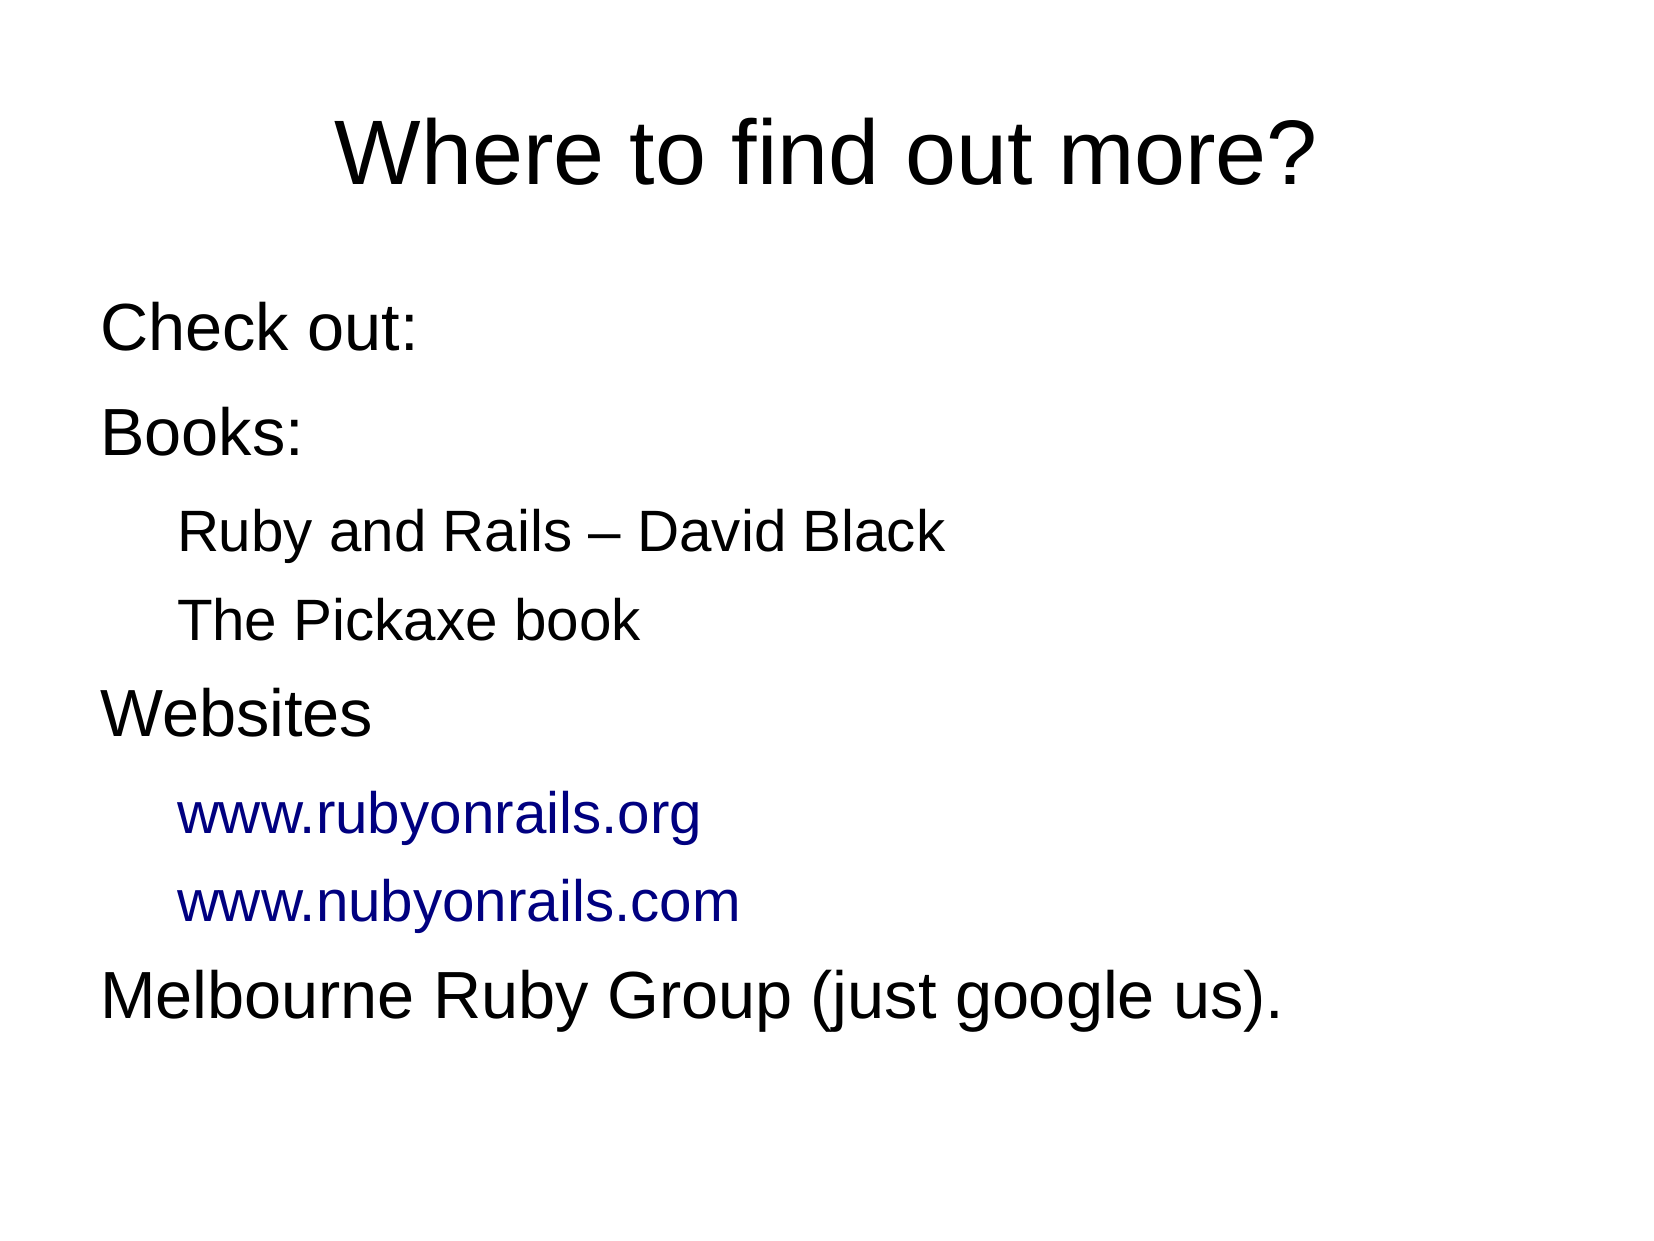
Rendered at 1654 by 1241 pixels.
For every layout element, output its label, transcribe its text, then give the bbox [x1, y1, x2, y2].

title Where to find out more? [82, 56, 1571, 250]
list Check out: Books: Ruby and Rails – David Black The Pickaxe book Websites www.rubyonrails.org www.nubyonrails.com Melbourne Ruby Group (just google us). [82, 290, 1571, 1094]
